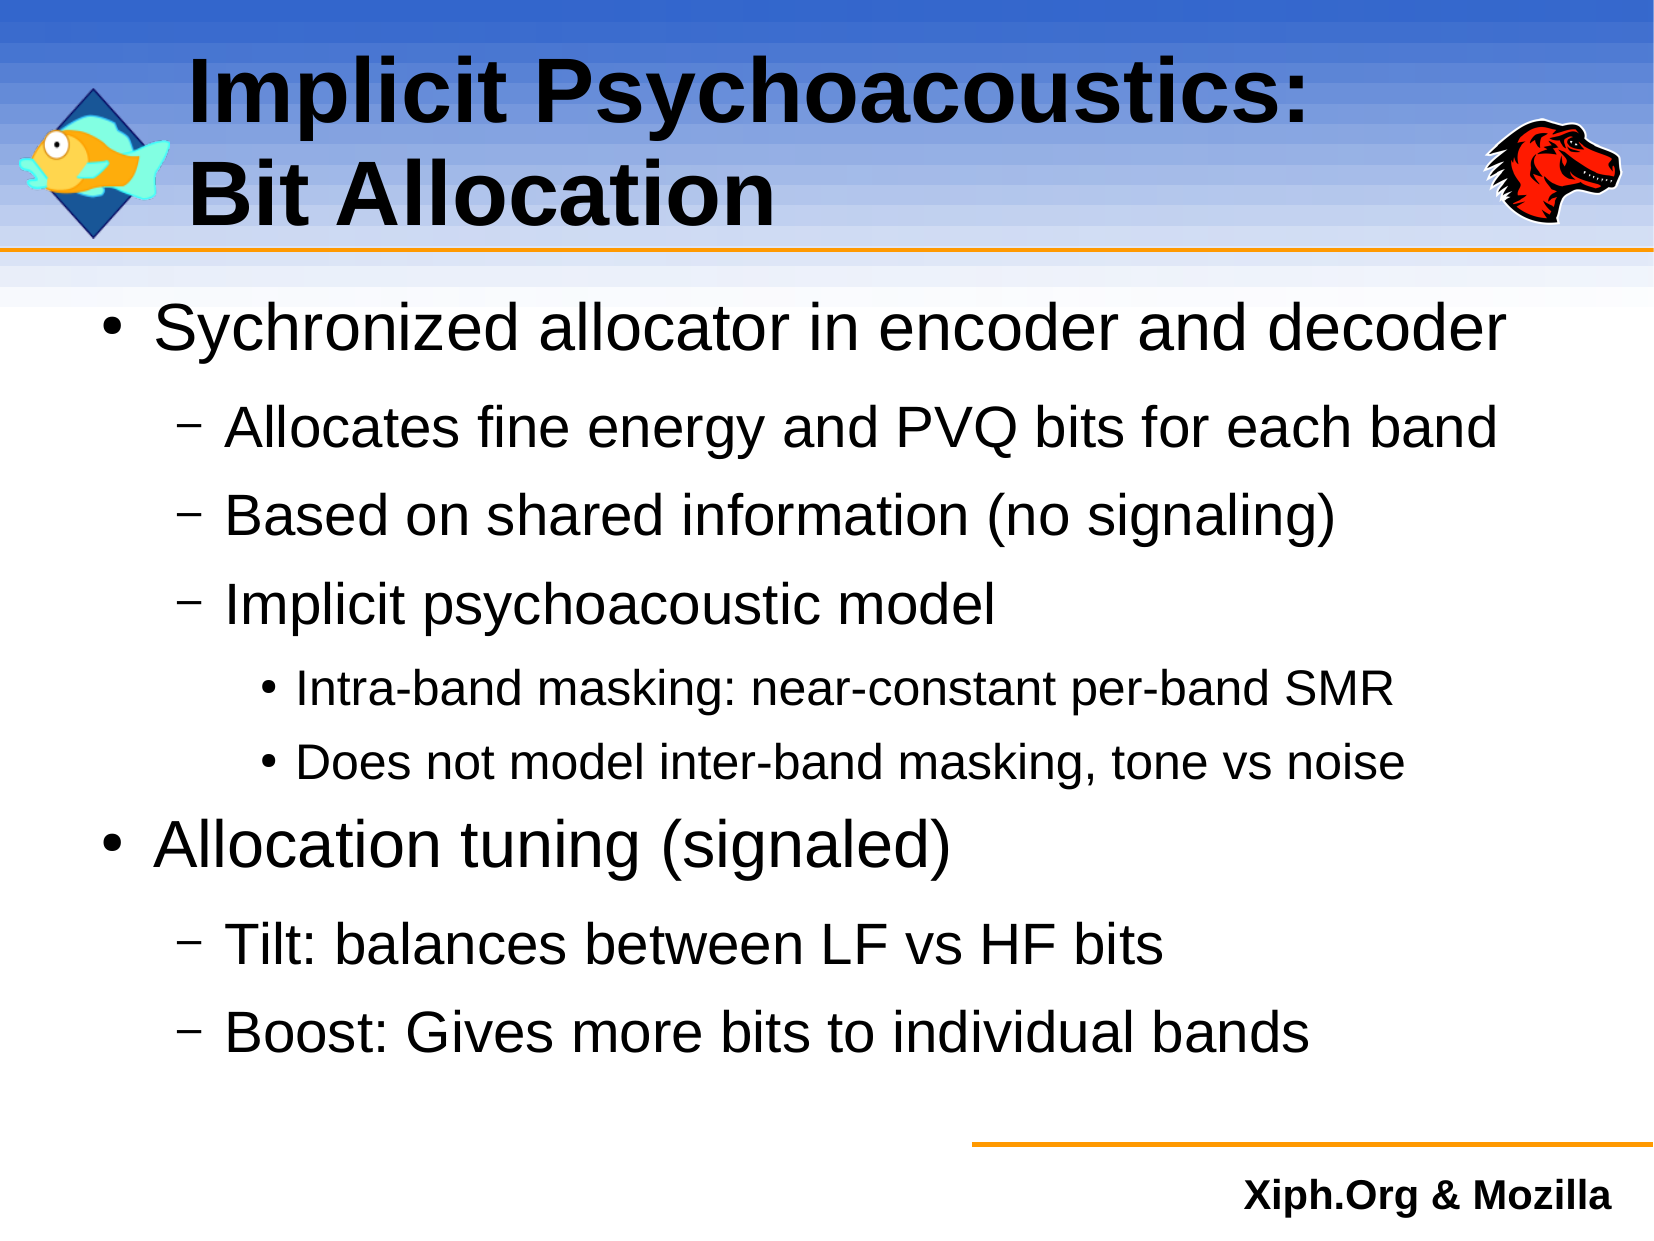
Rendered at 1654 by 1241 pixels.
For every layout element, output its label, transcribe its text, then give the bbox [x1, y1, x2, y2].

picture [0, 252, 1654, 1241]
picture [0, 0, 1654, 248]
list Sychronized allocator in encoder and decoder Allocates fine energy and PVQ bits for each band Based on shared information (no signaling) Implicit psychoacoustic model Intra-band masking: near-constant per-band SMR Does not model inter-band masking, tone vs noise Allocation tuning (signaled) Tilt: balances between LF vs HF bits Boost: Gives more bits to individual bands [82, 290, 1571, 1066]
title Implicit Psychoacoustics: Bit Allocation [187, 37, 1501, 245]
